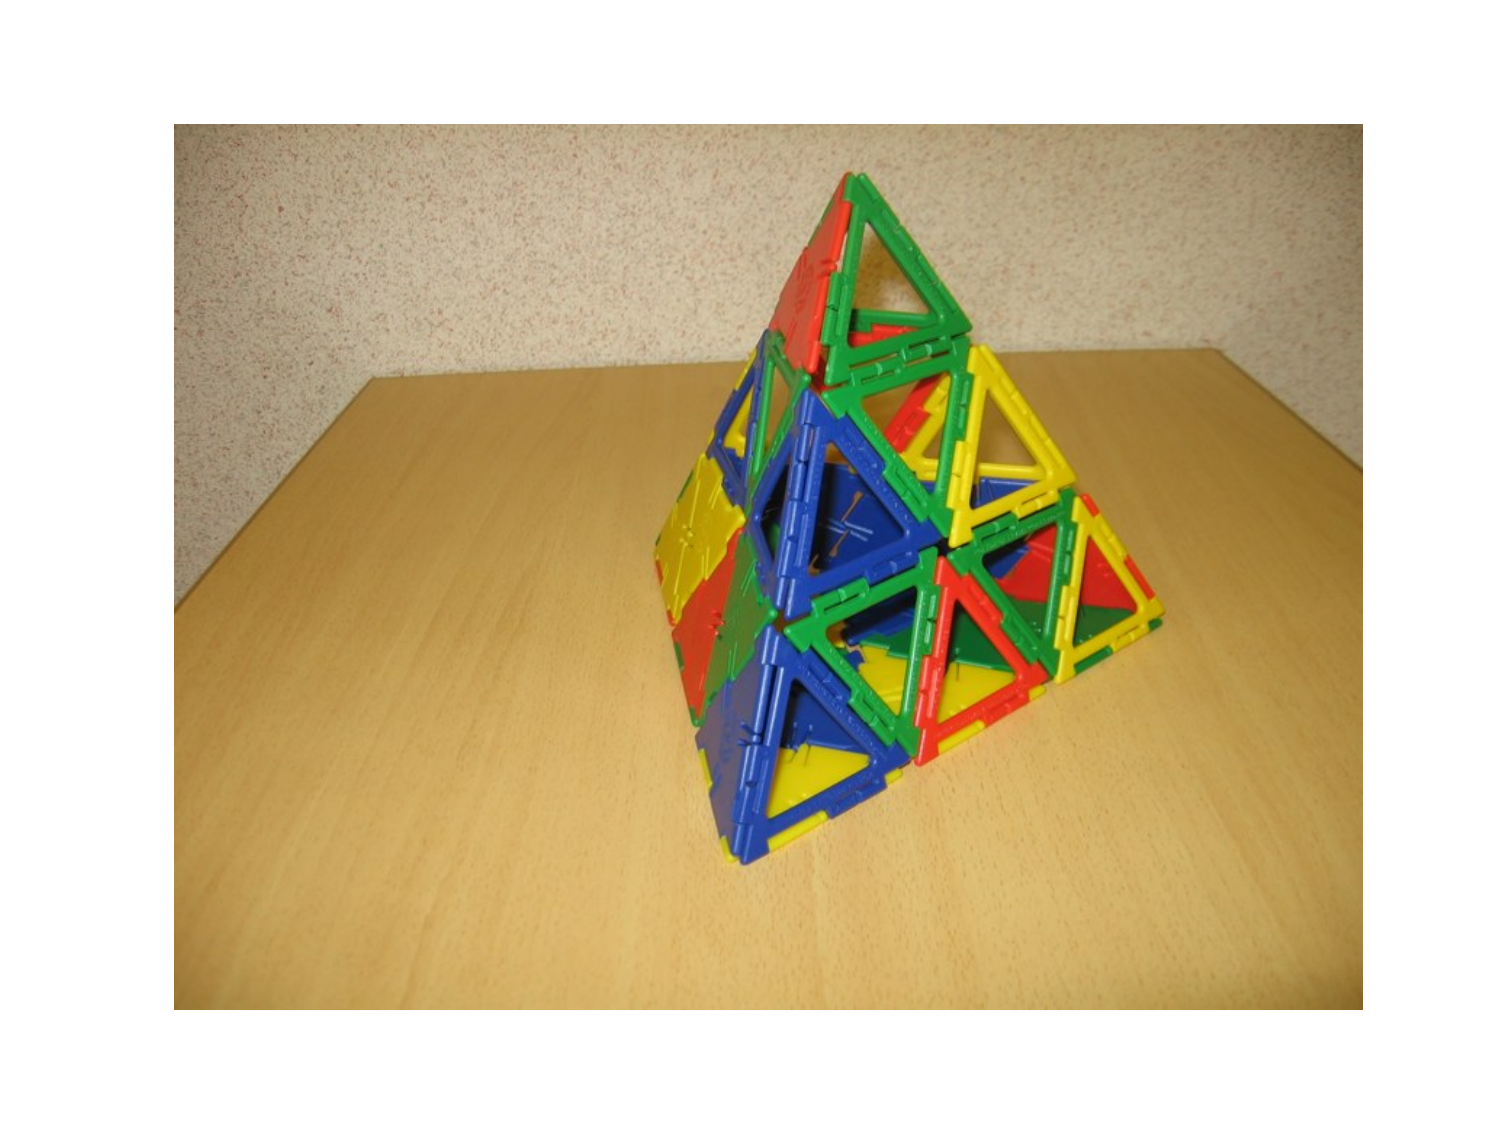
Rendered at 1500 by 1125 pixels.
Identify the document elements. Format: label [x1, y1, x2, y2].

picture [174, 124, 1363, 1010]
